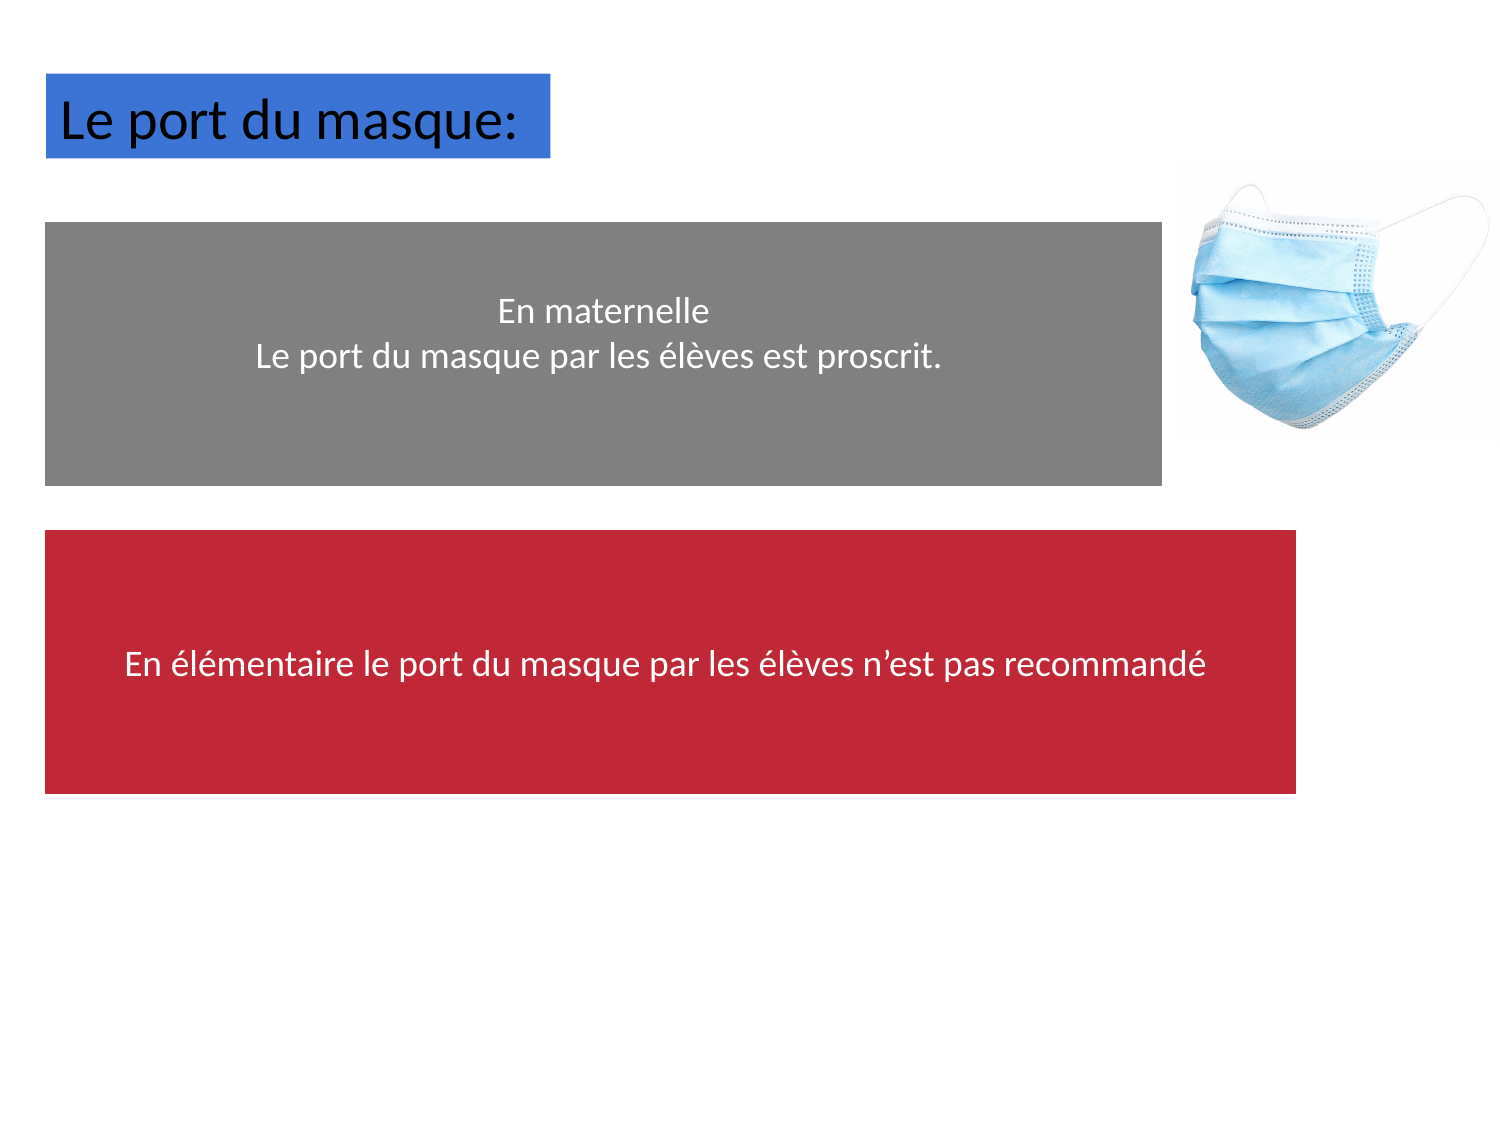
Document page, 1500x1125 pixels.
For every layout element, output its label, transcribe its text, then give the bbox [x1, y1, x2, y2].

picture [1172, 159, 1500, 444]
text_box En élémentaire le port du masque par les élèves n’est pas recommandé [46, 530, 1296, 794]
text_box En maternelle Le port du masque par les élèves est proscrit. [46, 222, 1162, 486]
text_box Le port du masque: [46, 73, 551, 159]
